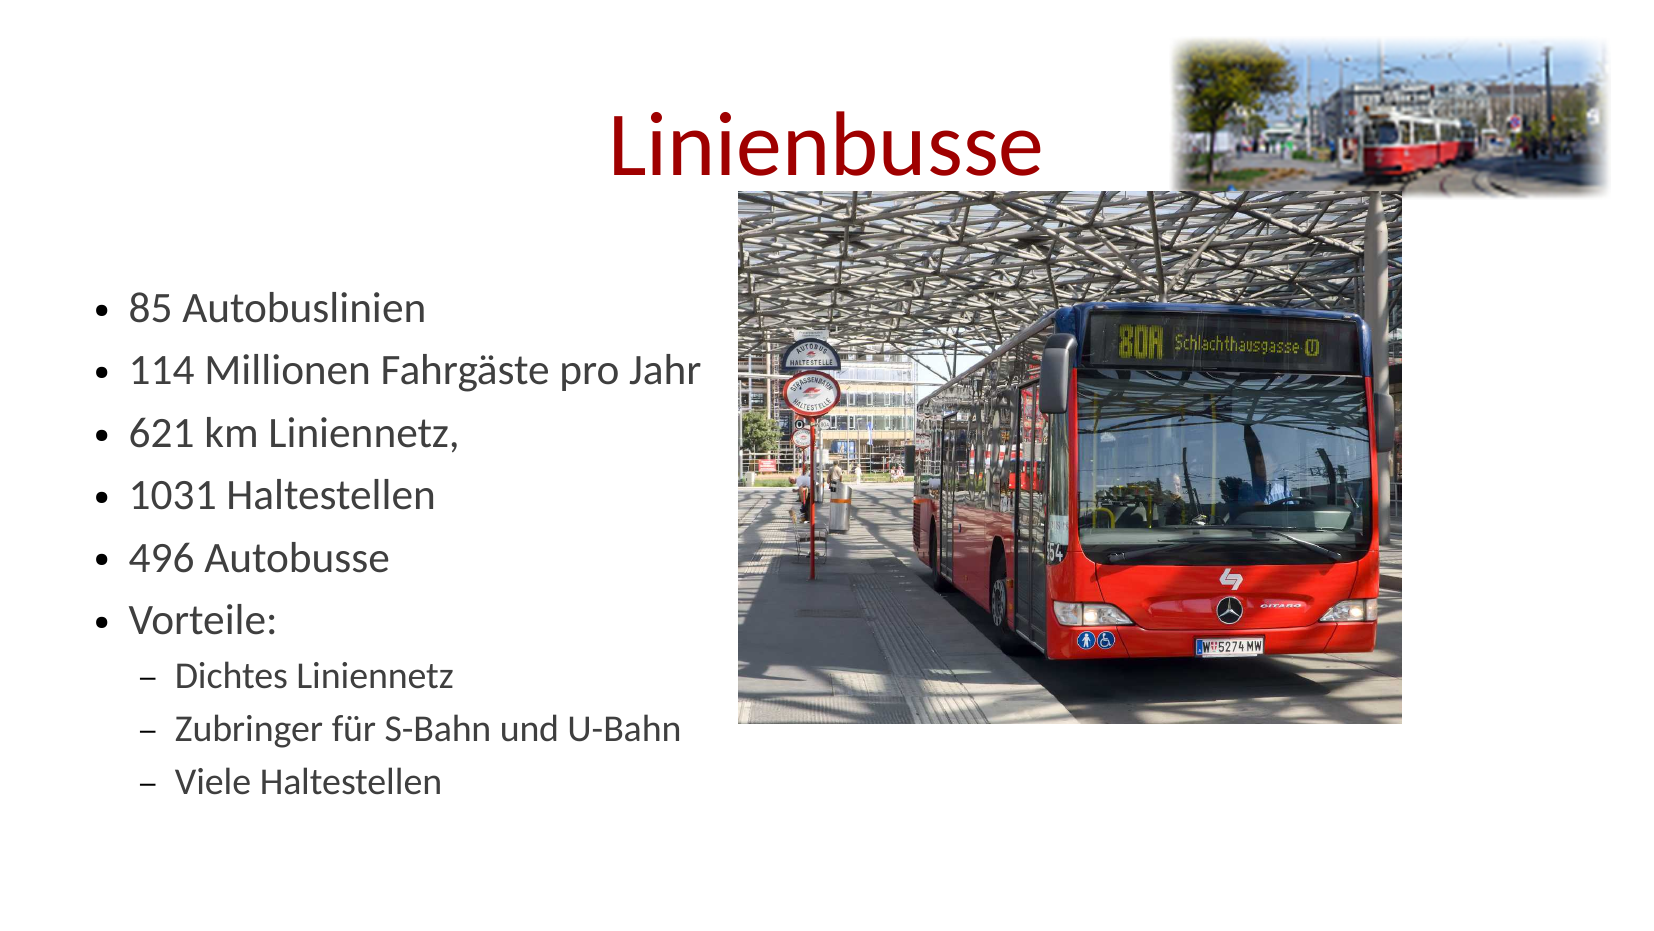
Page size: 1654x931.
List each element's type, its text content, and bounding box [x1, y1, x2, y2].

title Linienbusse [82, 49, 1571, 257]
picture [1169, 35, 1611, 201]
picture [738, 191, 1402, 724]
list 85 Autobuslinien 114 Millionen Fahrgäste pro Jahr 621 km Liniennetz, 1031 Haltestellen 496 Autobusse Vorteile: Dichtes Liniennetz Zubringer für S-Bahn und U-Bahn Viele Haltestellen [82, 290, 709, 839]
